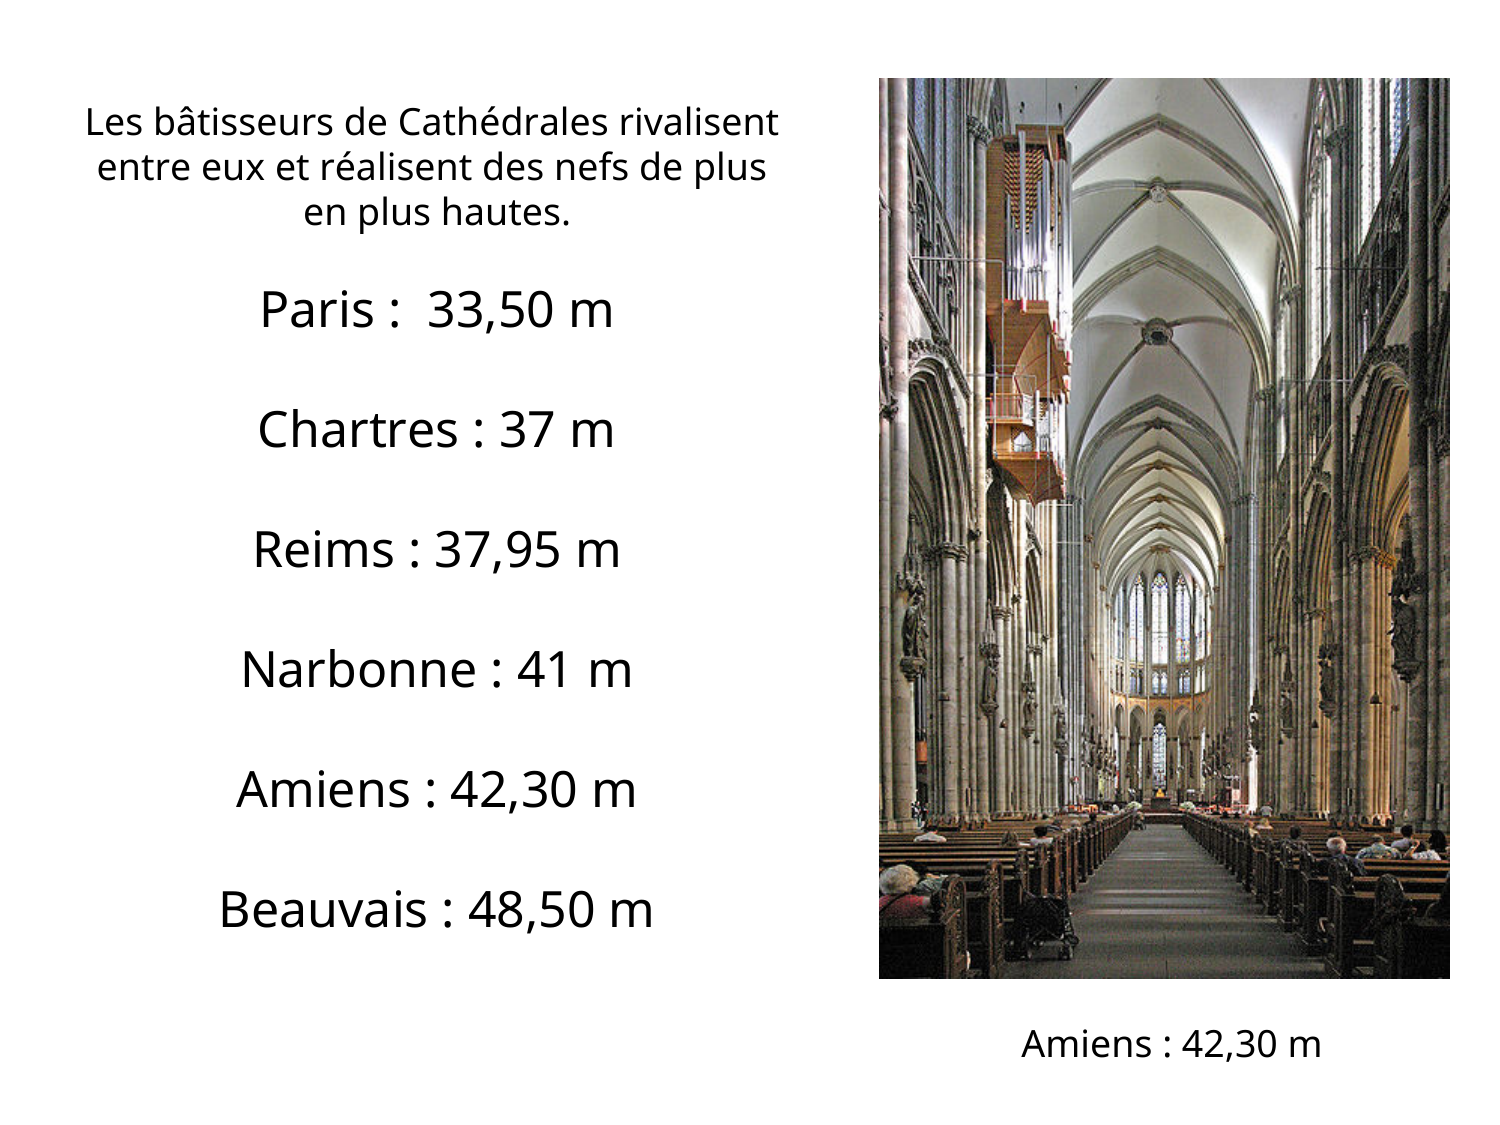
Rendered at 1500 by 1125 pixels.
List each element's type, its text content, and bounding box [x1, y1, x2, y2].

picture [879, 78, 1450, 979]
text_box Amiens : 42,30 m [1006, 1012, 1338, 1073]
text_box Les bâtisseurs de Cathédrales rivalisent entre eux et réalisent des nefs de plus en plus hautes. Paris : 33,50 m Chartres : 37 m Reims : 37,95 m Narbonne : 41 m Amiens : 42,30 m Beauvais : 48,50 m [69, 90, 805, 946]
